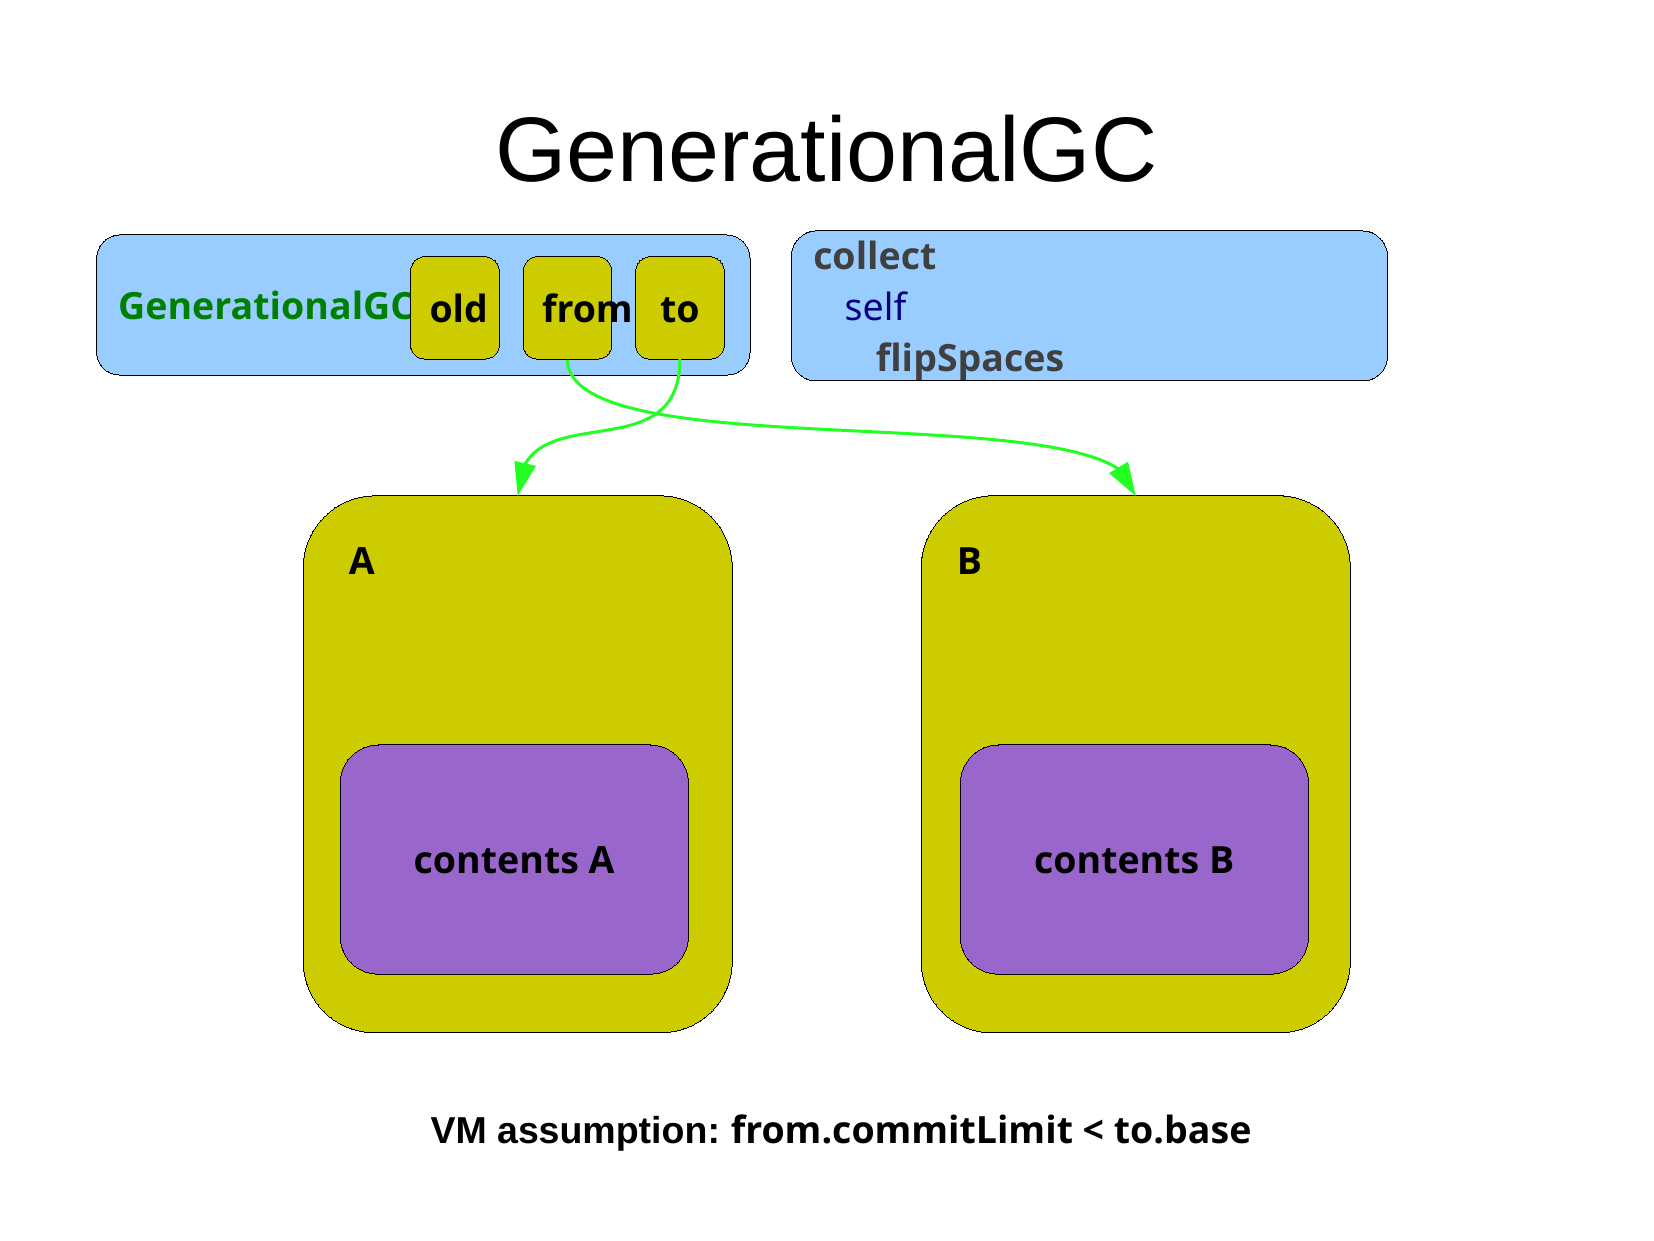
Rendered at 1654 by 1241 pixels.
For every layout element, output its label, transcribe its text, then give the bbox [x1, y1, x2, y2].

text_box contents B [960, 744, 1309, 975]
text_box A [303, 495, 733, 1033]
text_box old [410, 256, 500, 360]
text_box to [635, 256, 725, 360]
text_box collect self flipSpaces [791, 230, 1388, 381]
text_box B [921, 495, 1351, 1033]
text_box GenerationalGC [96, 234, 751, 376]
text_box from [523, 256, 612, 360]
text_box contents A [340, 744, 689, 975]
text_box GenerationalGC [143, 91, 1511, 209]
text_box VM assumption: from.commitLimit < to.base [415, 1096, 1238, 1155]
